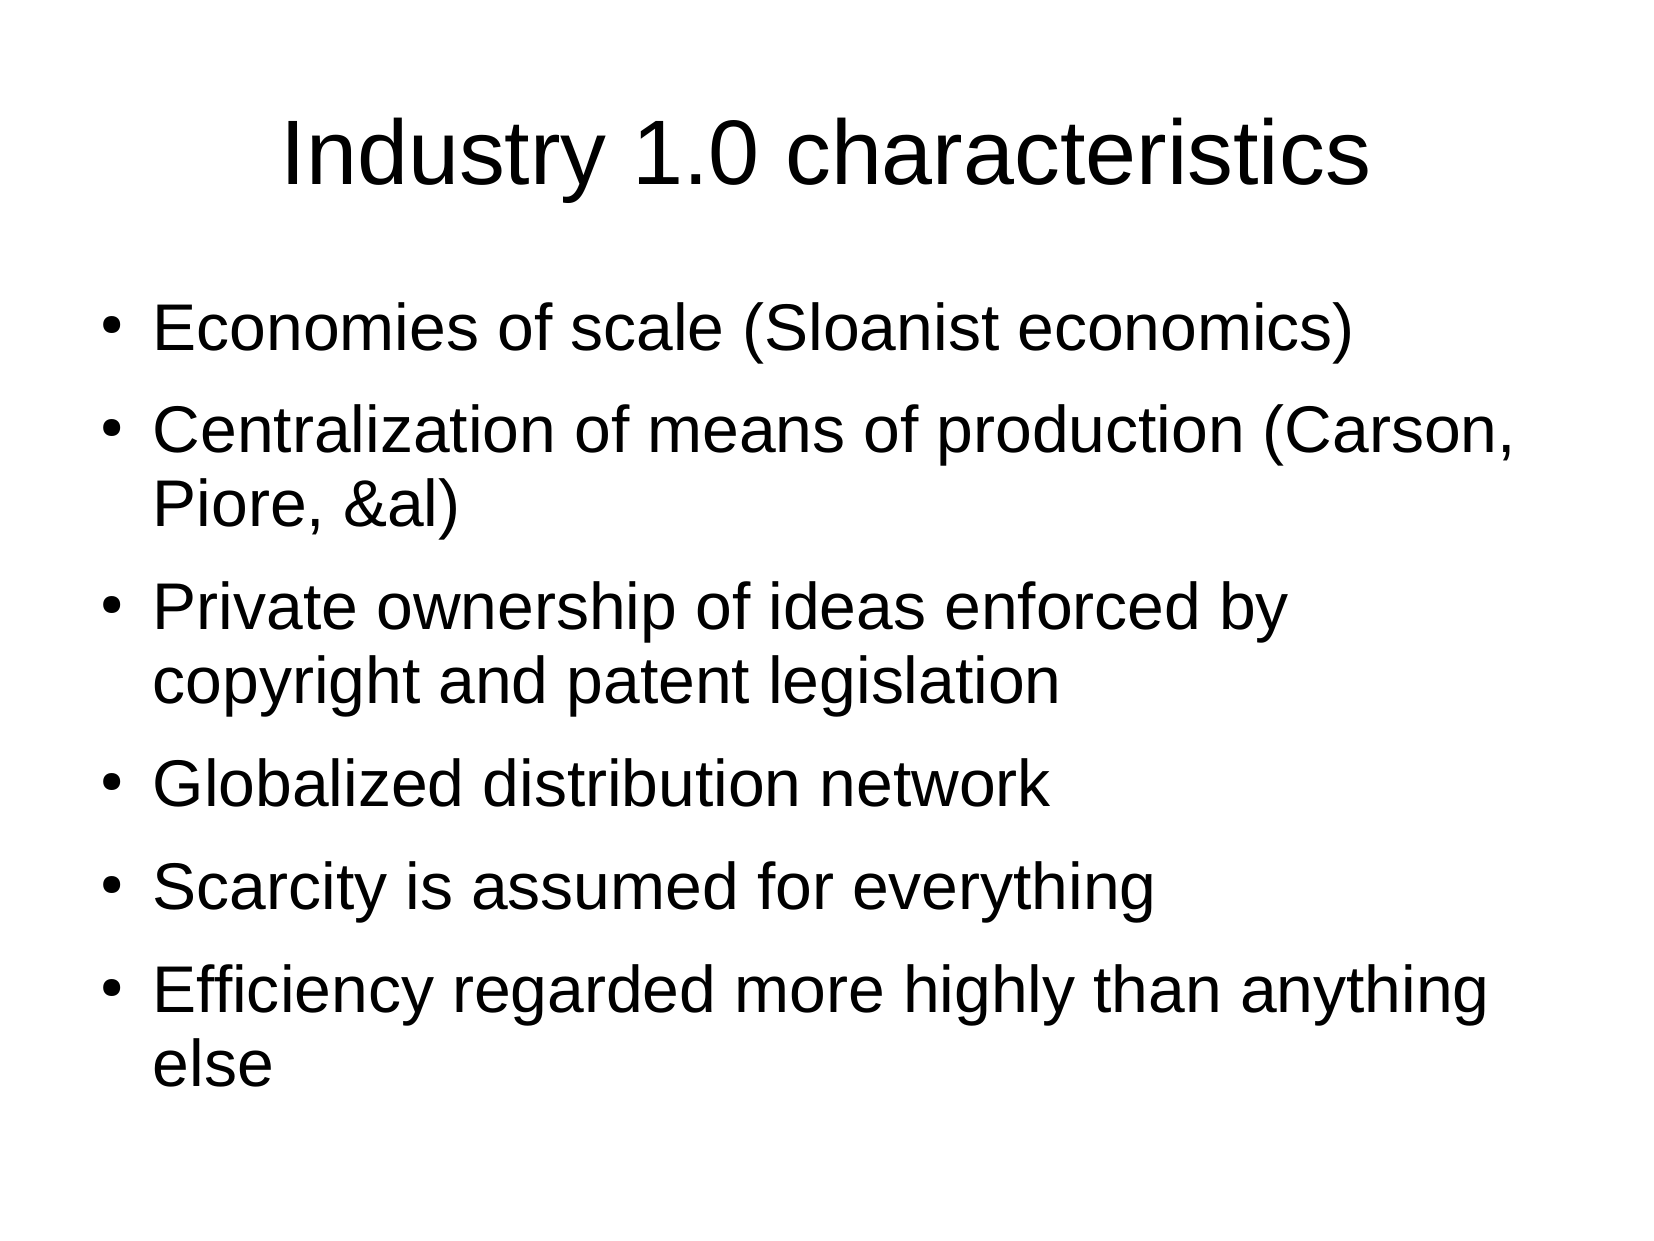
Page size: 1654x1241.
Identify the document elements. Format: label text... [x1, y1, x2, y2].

title Industry 1.0 characteristics [82, 56, 1571, 250]
list Economies of scale (Sloanist economics) Centralization of means of production (Carson, Piore, &al) Private ownership of ideas enforced by copyright and patent legislation Globalized distribution network Scarcity is assumed for everything Efficiency regarded more highly than anything else [82, 290, 1571, 1109]
